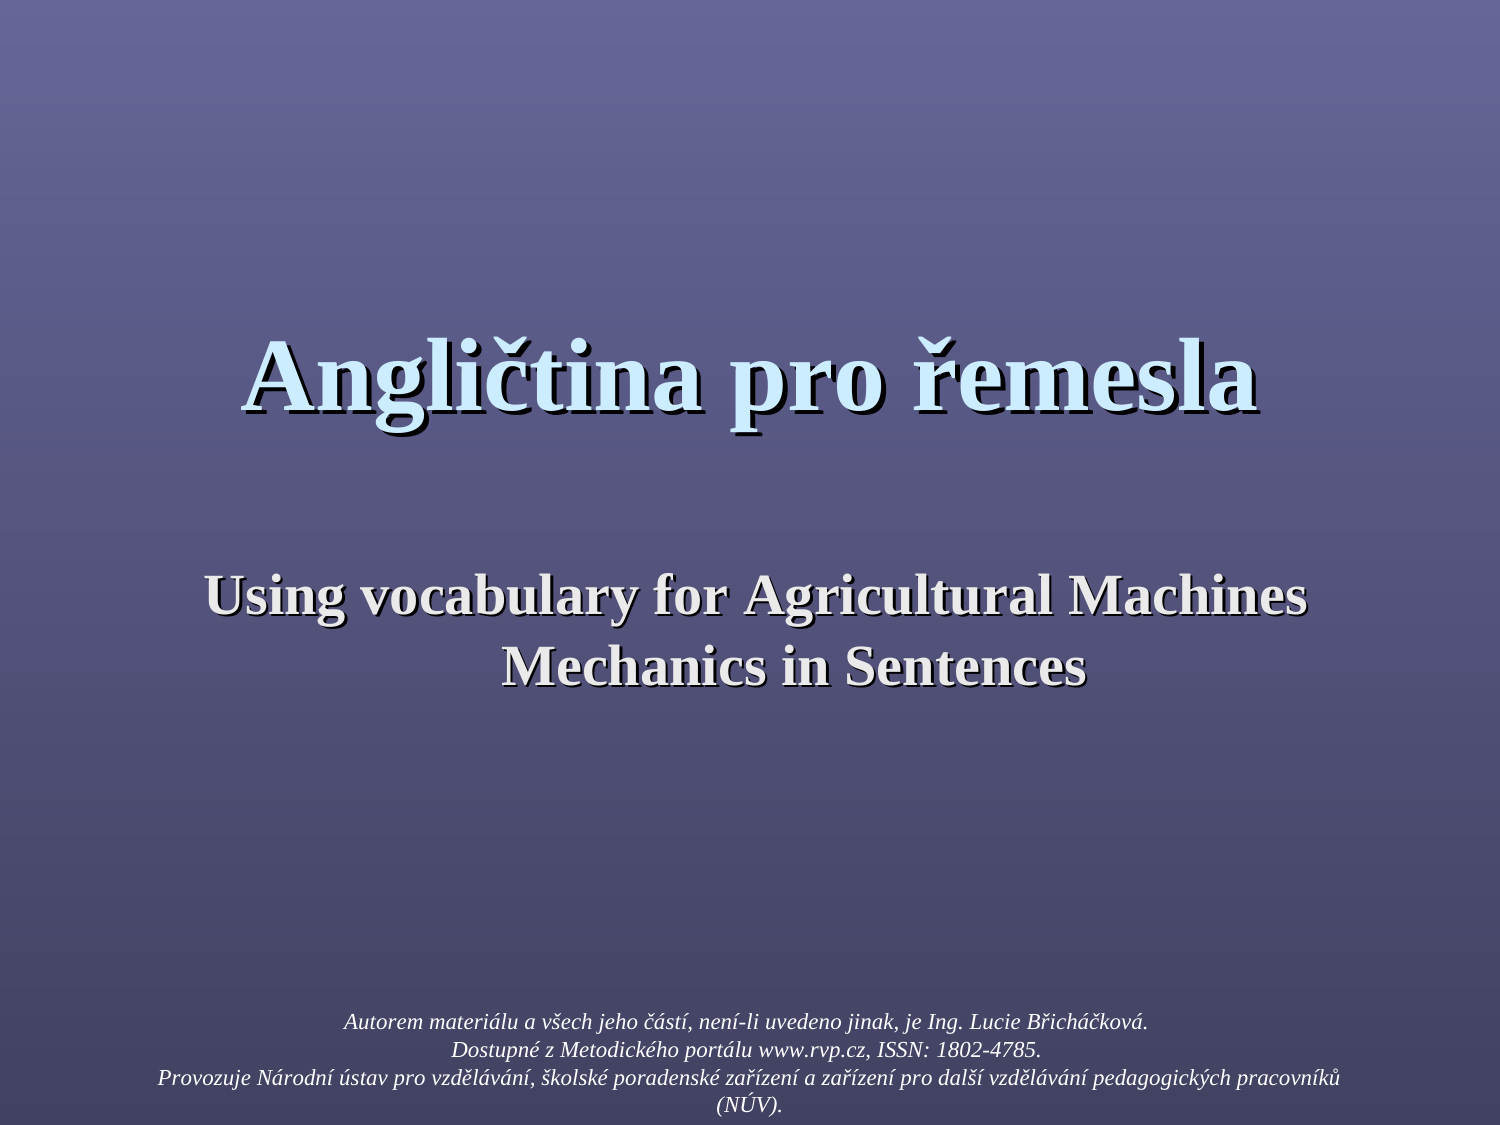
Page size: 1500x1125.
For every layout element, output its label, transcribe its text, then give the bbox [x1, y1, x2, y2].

title Angličtina pro řemesla [75, 41, 1426, 446]
text_box Autorem materiálu a všech jeho částí, není-li uvedeno jinak, je Ing. Lucie Břicháčková. Dostupné z Metodického portálu www.rvp.cz, ISSN: 1802-4785. Provozuje Národní ústav pro vzdělávání, školské poradenské zařízení a zařízení pro další vzdělávání pedagogických pracovníků (NÚV). [112, 999, 1388, 1125]
text_box Using vocabulary for Agricultural Machines Mechanics in Sentences [112, 479, 1400, 961]
